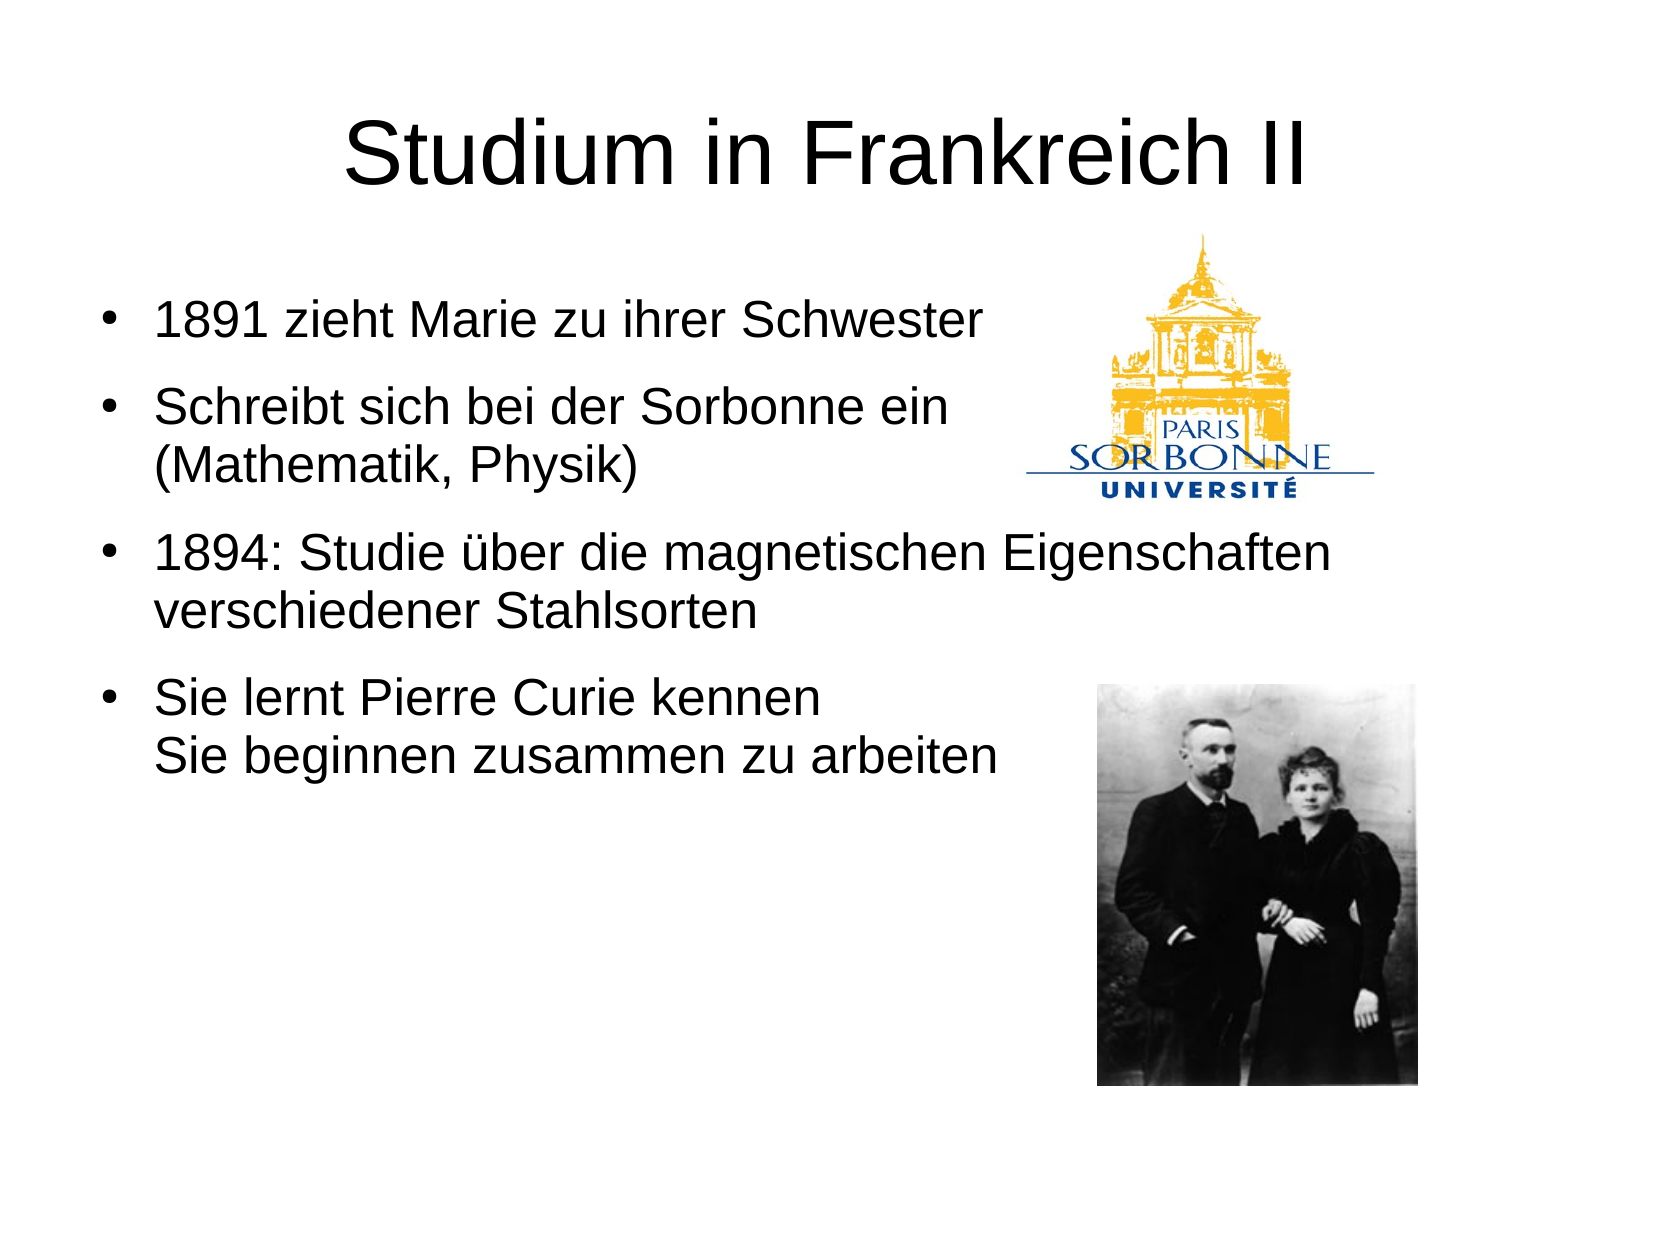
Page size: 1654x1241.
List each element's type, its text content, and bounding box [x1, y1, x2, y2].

title Studium in Frankreich II [82, 49, 1571, 257]
picture [1097, 684, 1418, 1086]
list 1891 zieht Marie zu ihrer Schwester Schreibt sich bei der Sorbonne ein (Mathematik, Physik) 1894: Studie über die magnetischen Eigenschaften verschiedener Stahlsorten Sie lernt Pierre Curie kennen Sie beginnen zusammen zu arbeiten [82, 290, 1571, 1109]
picture [1016, 257, 1382, 290]
